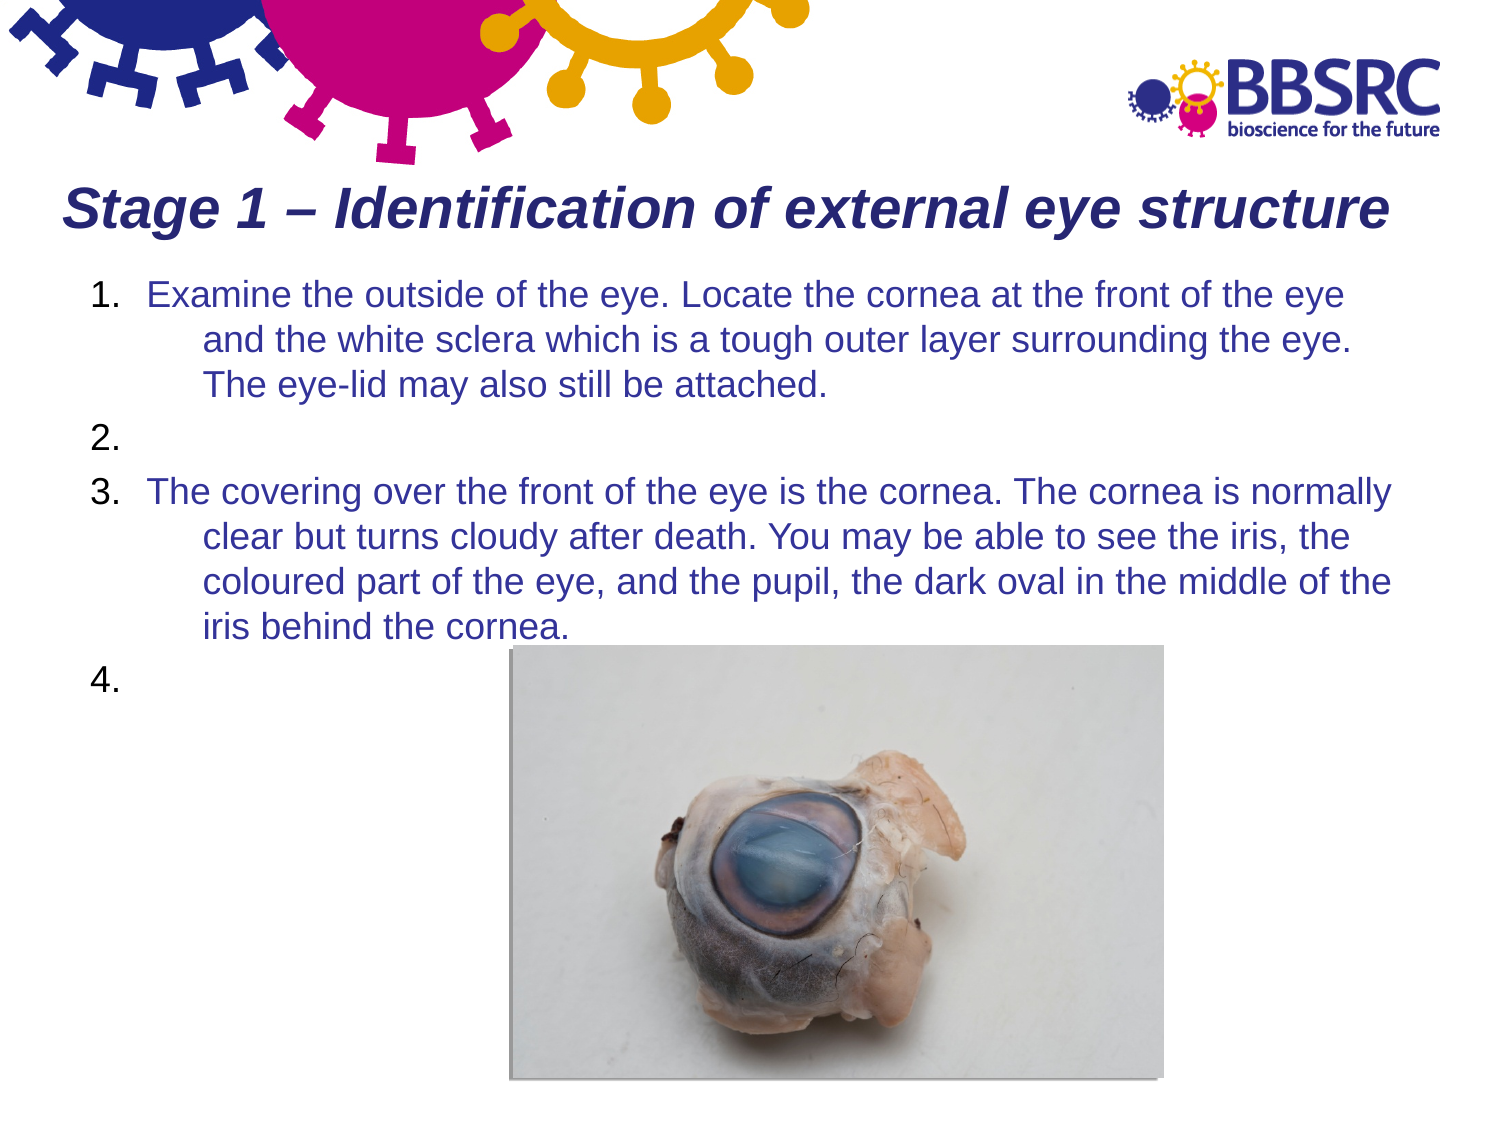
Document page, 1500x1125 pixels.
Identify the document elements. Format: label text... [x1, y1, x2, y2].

list Examine the outside of the eye. Locate the cornea at the front of the eye and the white sclera which is a tough outer layer surrounding the eye. The eye-lid may also still be attached. The covering over the front of the eye is the cornea. The cornea is normally clear but turns cloudy after death. You may be able to see the iris, the coloured part of the eye, and the pupil, the dark oval in the middle of the iris behind the cornea. [75, 262, 1426, 1095]
title Stage 1 – Identification of external eye structure [29, 163, 1426, 279]
picture [513, 645, 1164, 1078]
